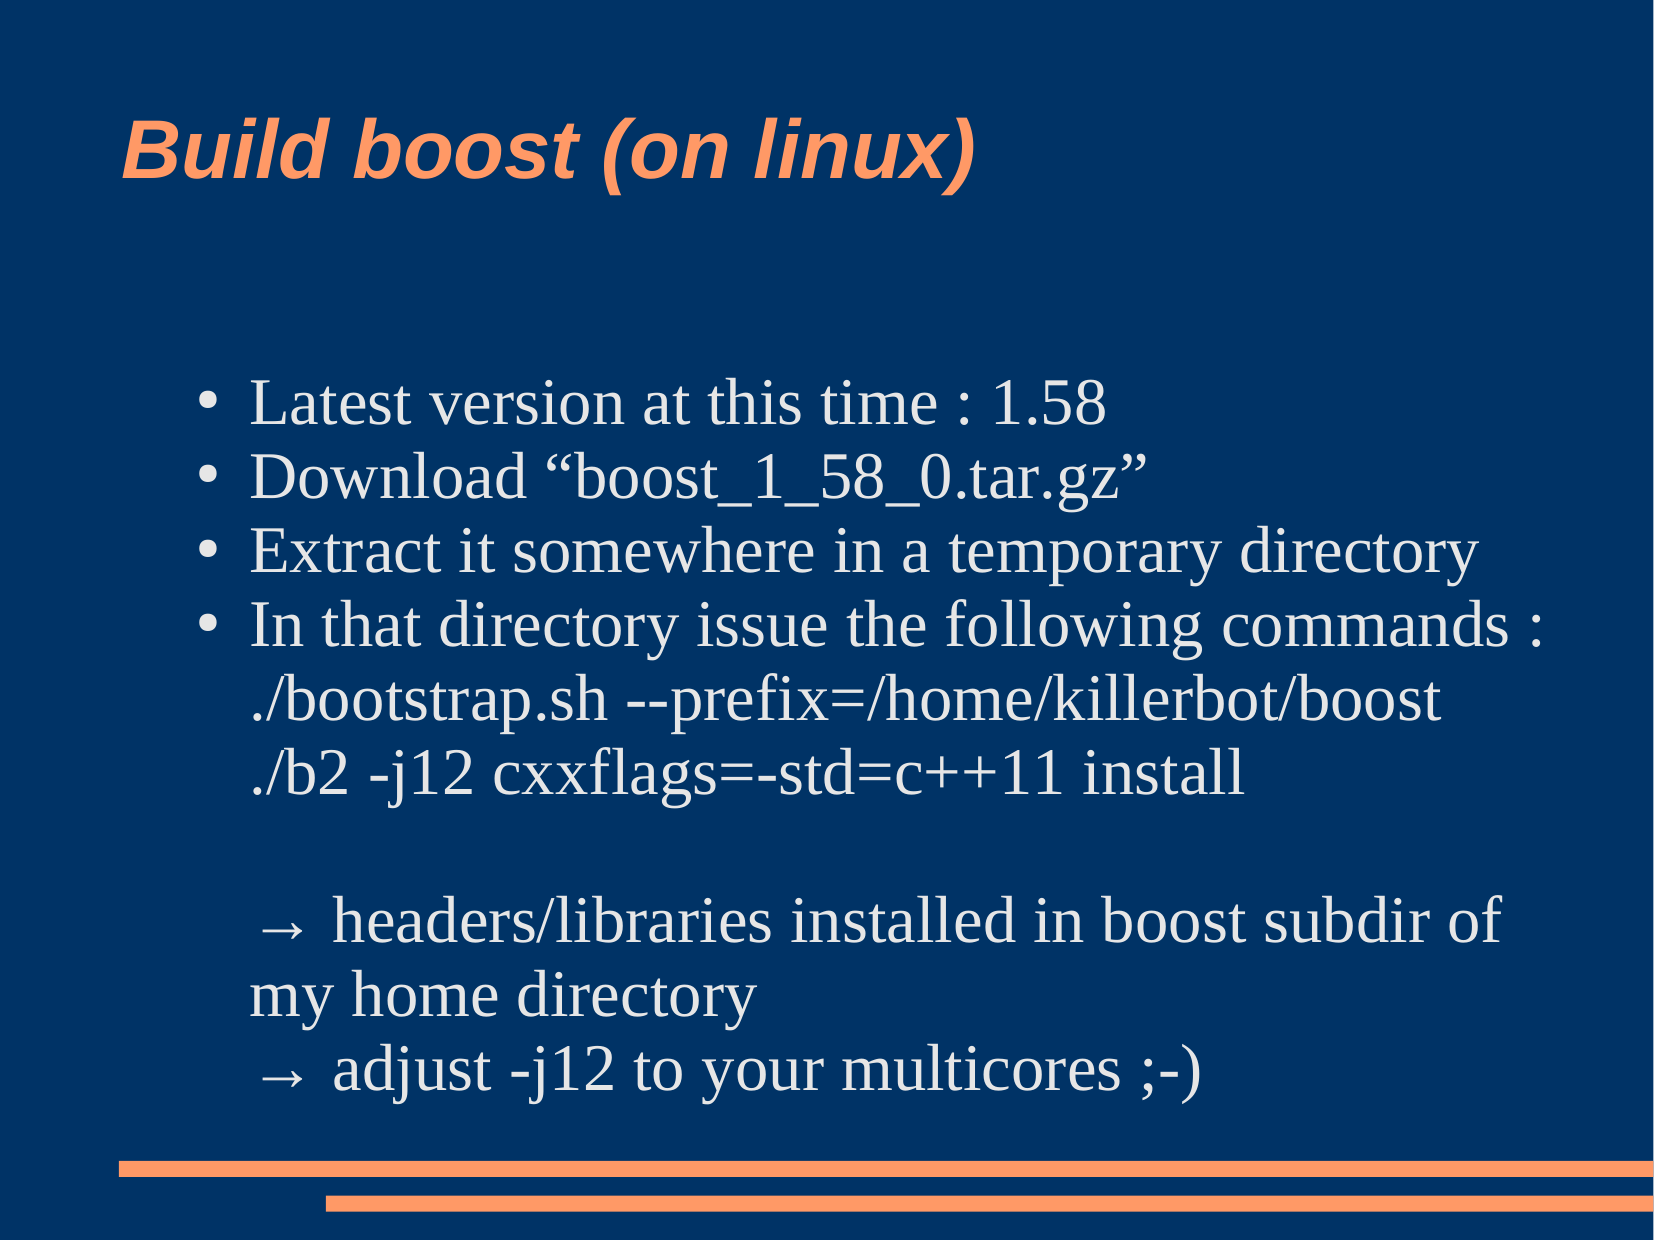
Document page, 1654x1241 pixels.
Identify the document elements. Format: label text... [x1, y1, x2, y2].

title Build boost (on linux) [121, 46, 1534, 254]
list Latest version at this time : 1.58 Download “boost_1_58_0.tar.gz” Extract it somewhere in a temporary directory In that directory issue the following commands : ./bootstrap.sh --prefix=/home/killerbot/boost ./b2 -j12 cxxflags=-std=c++11 install → headers/libraries installed in boost subdir of my home directory → adjust -j12 to your multicores ;-) [178, 364, 1570, 1147]
